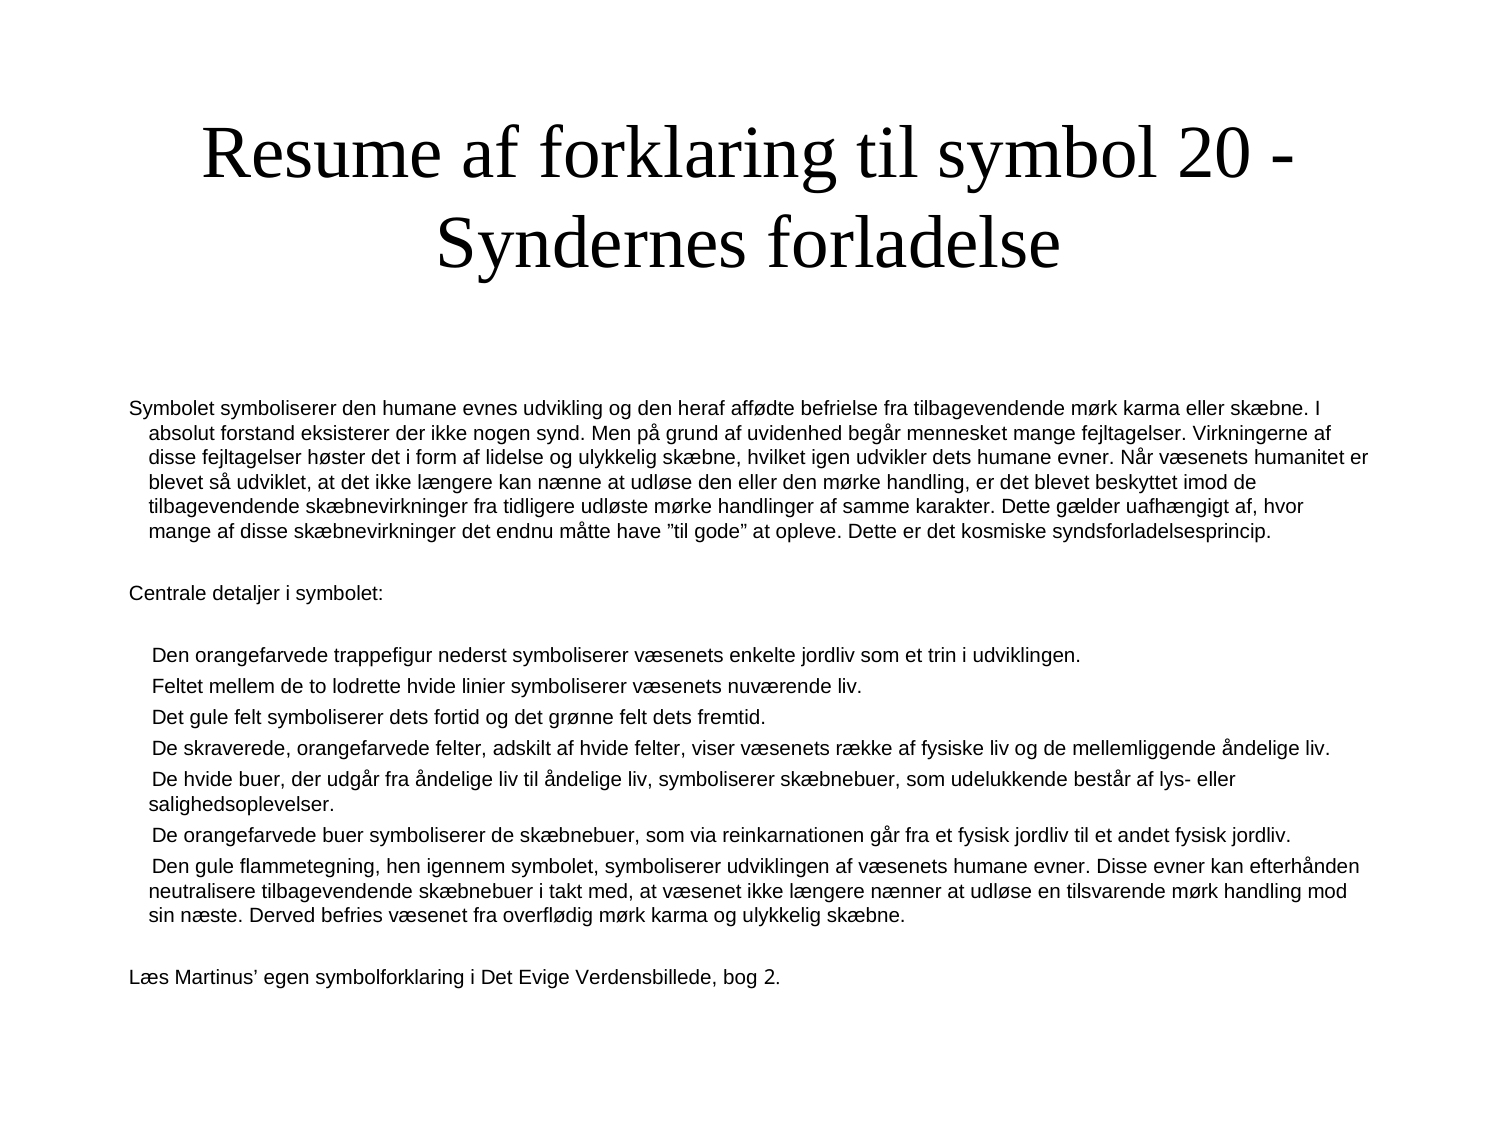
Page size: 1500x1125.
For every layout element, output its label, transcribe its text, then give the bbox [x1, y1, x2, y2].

title Resume af forklaring til symbol 20 - Syndernes forladelse [112, 95, 1386, 291]
list Symbolet symboliserer den humane evnes udvikling og den heraf affødte befrielse fra tilbagevendende mørk karma eller skæbne. I absolut forstand eksisterer der ikke nogen synd. Men på grund af uvidenhed begår mennesket mange fejltagelser. Virkningerne af disse fejltagelser høster det i form af lidelse og ulykkelig skæbne, hvilket igen udvikler dets humane evner. Når væsenets humanitet er blevet så udviklet, at det ikke længere kan nænne at udløse den eller den mørke handling, er det blevet beskyttet imod de tilbagevendende skæbnevirkninger fra tidligere udløste mørke handlinger af samme karakter. Dette gælder uafhængigt af, hvor mange af disse skæbnevirkninger det endnu måtte have ”til gode” at opleve. Dette er det kosmiske syndsforladelsesprincip. Centrale detaljer i symbolet: Den orangefarvede trappefigur nederst symboliserer væsenets enkelte jordliv som et trin i udviklingen. Feltet mellem de to lodrette hvide linier symboliserer væsenets nuværende liv. Det gule felt symboliserer dets fortid og det grønne felt dets fremtid. De skraverede, orangefarvede felter, adskilt af hvide felter, viser væsenets række af fysiske liv og de mellemliggende åndelige liv. De hvide buer, der udgår fra åndelige liv til åndelige liv, symboliserer skæbnebuer, som udelukkende består af lys- eller salighedsoplevelser. De orangefarvede buer symboliserer de skæbnebuer, som via reinkarnationen går fra et fysisk jordliv til et andet fysisk jordliv. Den gule flammetegning, hen igennem symbolet, symboliserer udviklingen af væsenets humane evner. Disse evner kan efterhånden neutralisere tilbagevendende skæbnebuer i takt med, at væsenet ikke længere nænner at udløse en tilsvarende mørk handling mod sin næste. Derved befries væsenet fra overflødig mørk karma og ulykkelig skæbne. Læs Martinus’ egen symbolforklaring i Det Evige Verdensbillede, bog 2. [112, 324, 1386, 998]
